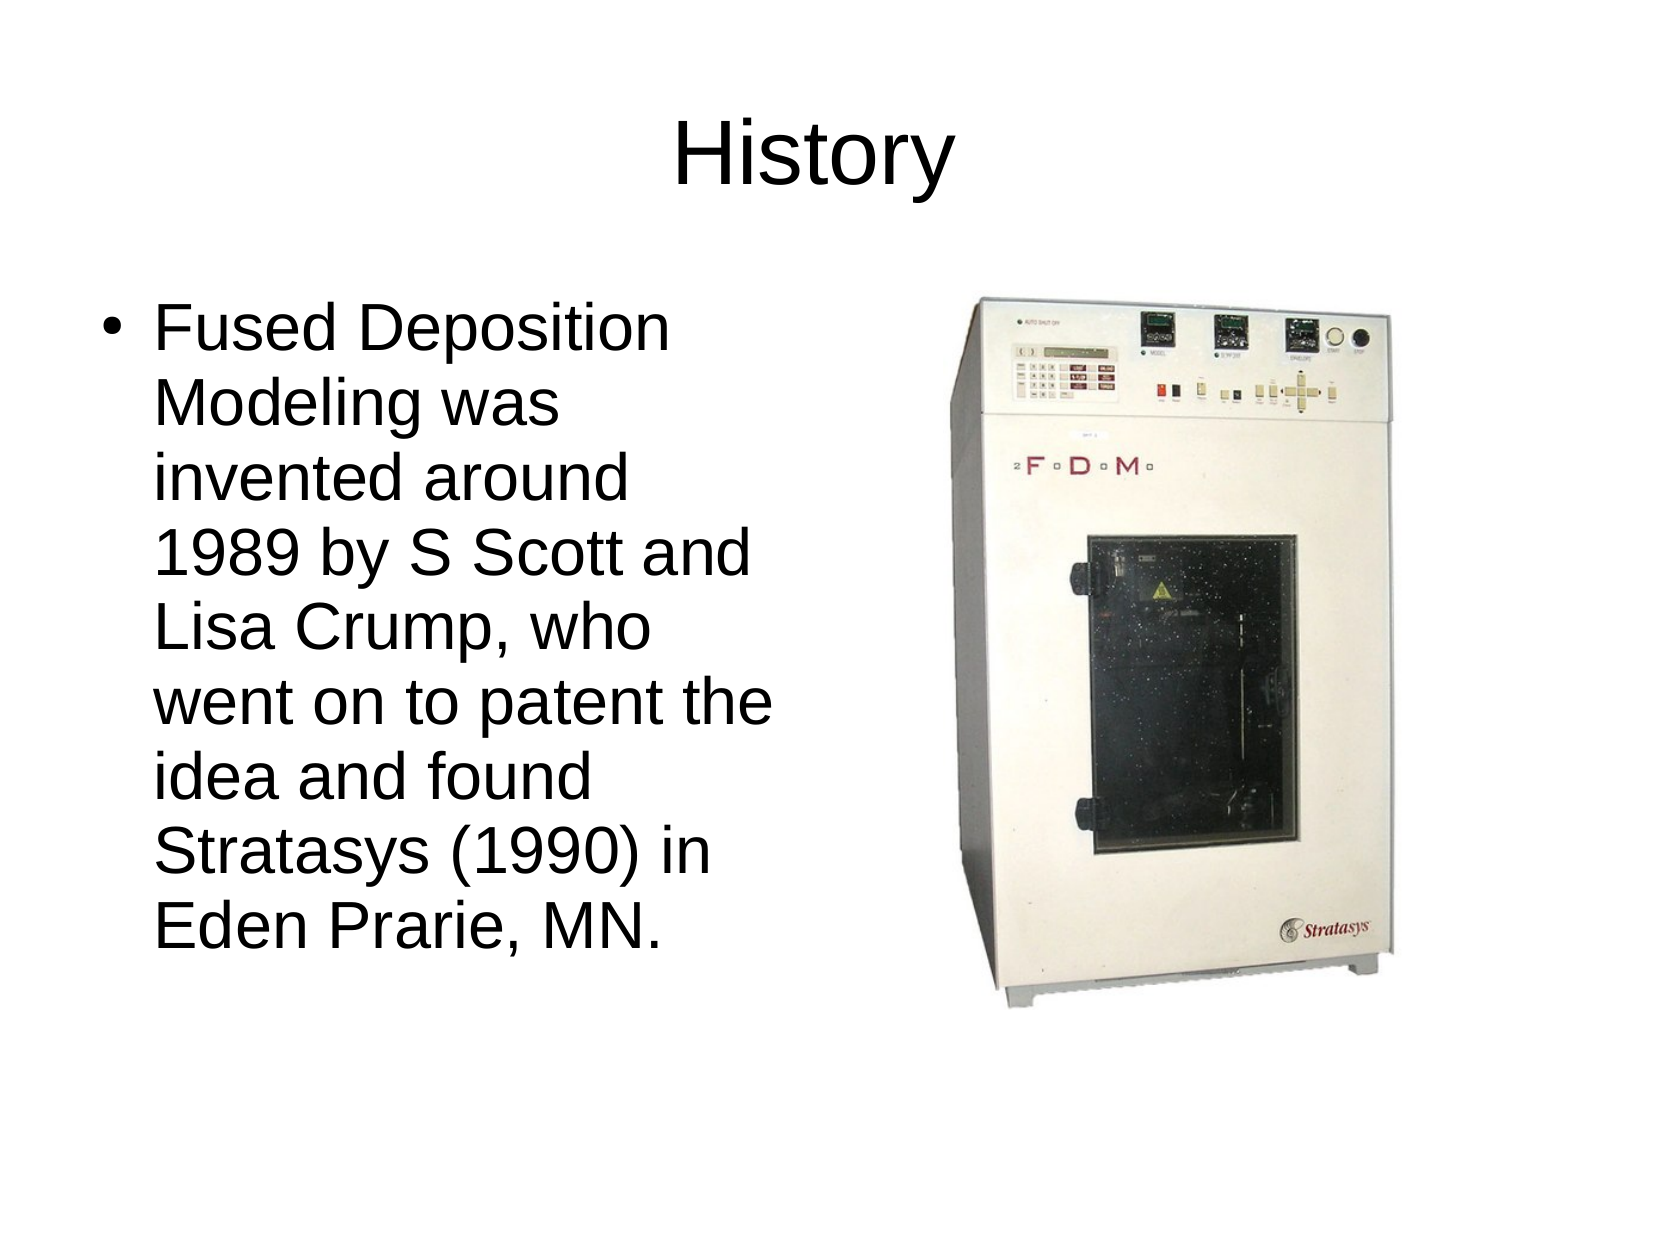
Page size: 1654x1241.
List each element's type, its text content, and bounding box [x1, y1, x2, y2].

list Fused Deposition Modeling was invented around 1989 by S Scott and Lisa Crump, who went on to patent the idea and found Stratasys (1990) in Eden Prarie, MN. [82, 290, 793, 1010]
picture [943, 290, 1424, 1010]
title History [82, 49, 1571, 257]
